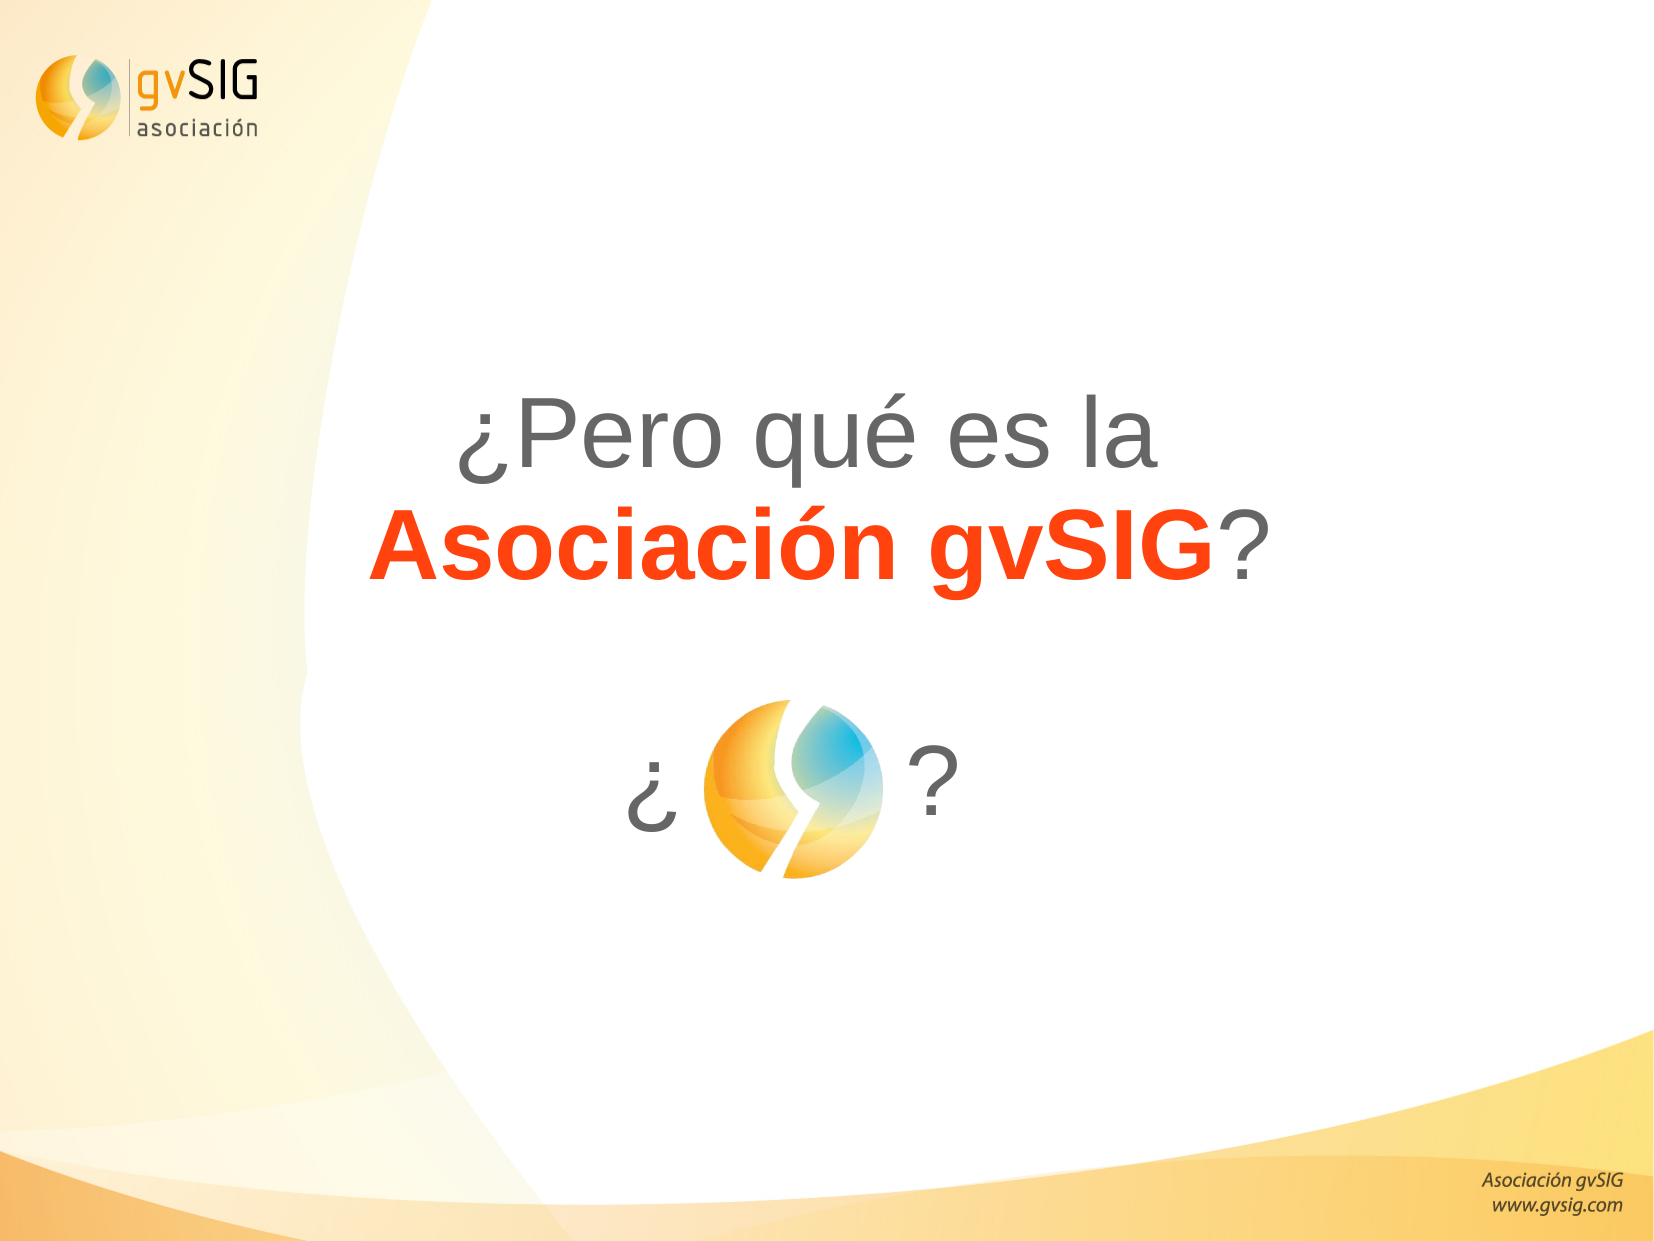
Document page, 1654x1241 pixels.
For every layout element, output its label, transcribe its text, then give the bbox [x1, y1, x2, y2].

text_box ¿ ? [607, 717, 977, 845]
picture [0, 0, 1654, 1241]
text_box ¿Pero qué es la Asociación gvSIG? [324, 369, 1287, 609]
